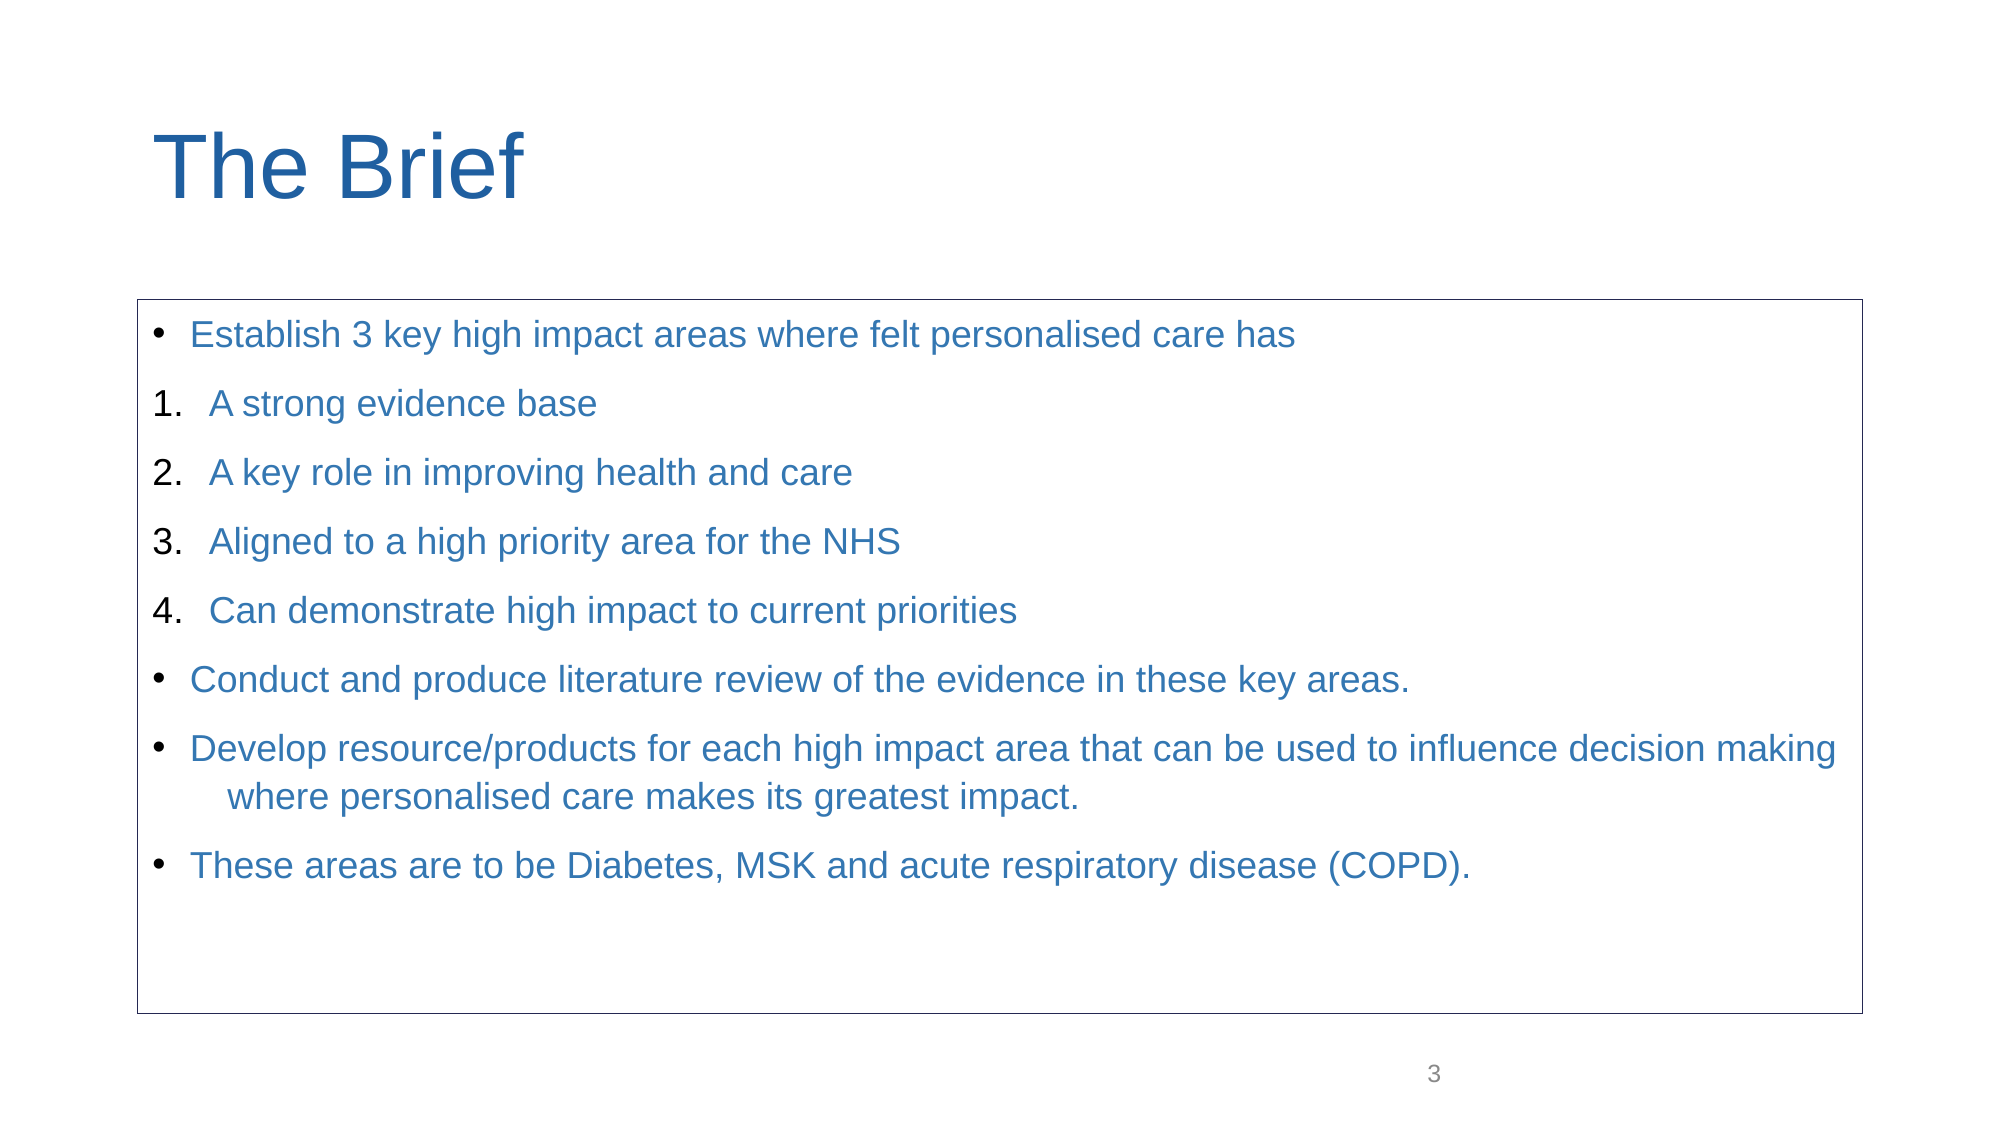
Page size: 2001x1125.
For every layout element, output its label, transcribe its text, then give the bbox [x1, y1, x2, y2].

title The Brief [137, 59, 1863, 278]
list Establish 3 key high impact areas where felt personalised care has A strong evidence base A key role in improving health and care Aligned to a high priority area for the NHS Can demonstrate high impact to current priorities Conduct and produce literature review of the evidence in these key areas. Develop resource/products for each high impact area that can be used to influence decision making where personalised care makes its greatest impact. These areas are to be Diabetes, MSK and acute respiratory disease (COPD). [137, 299, 1863, 1014]
text_box 3 [1412, 1042, 1863, 1103]
